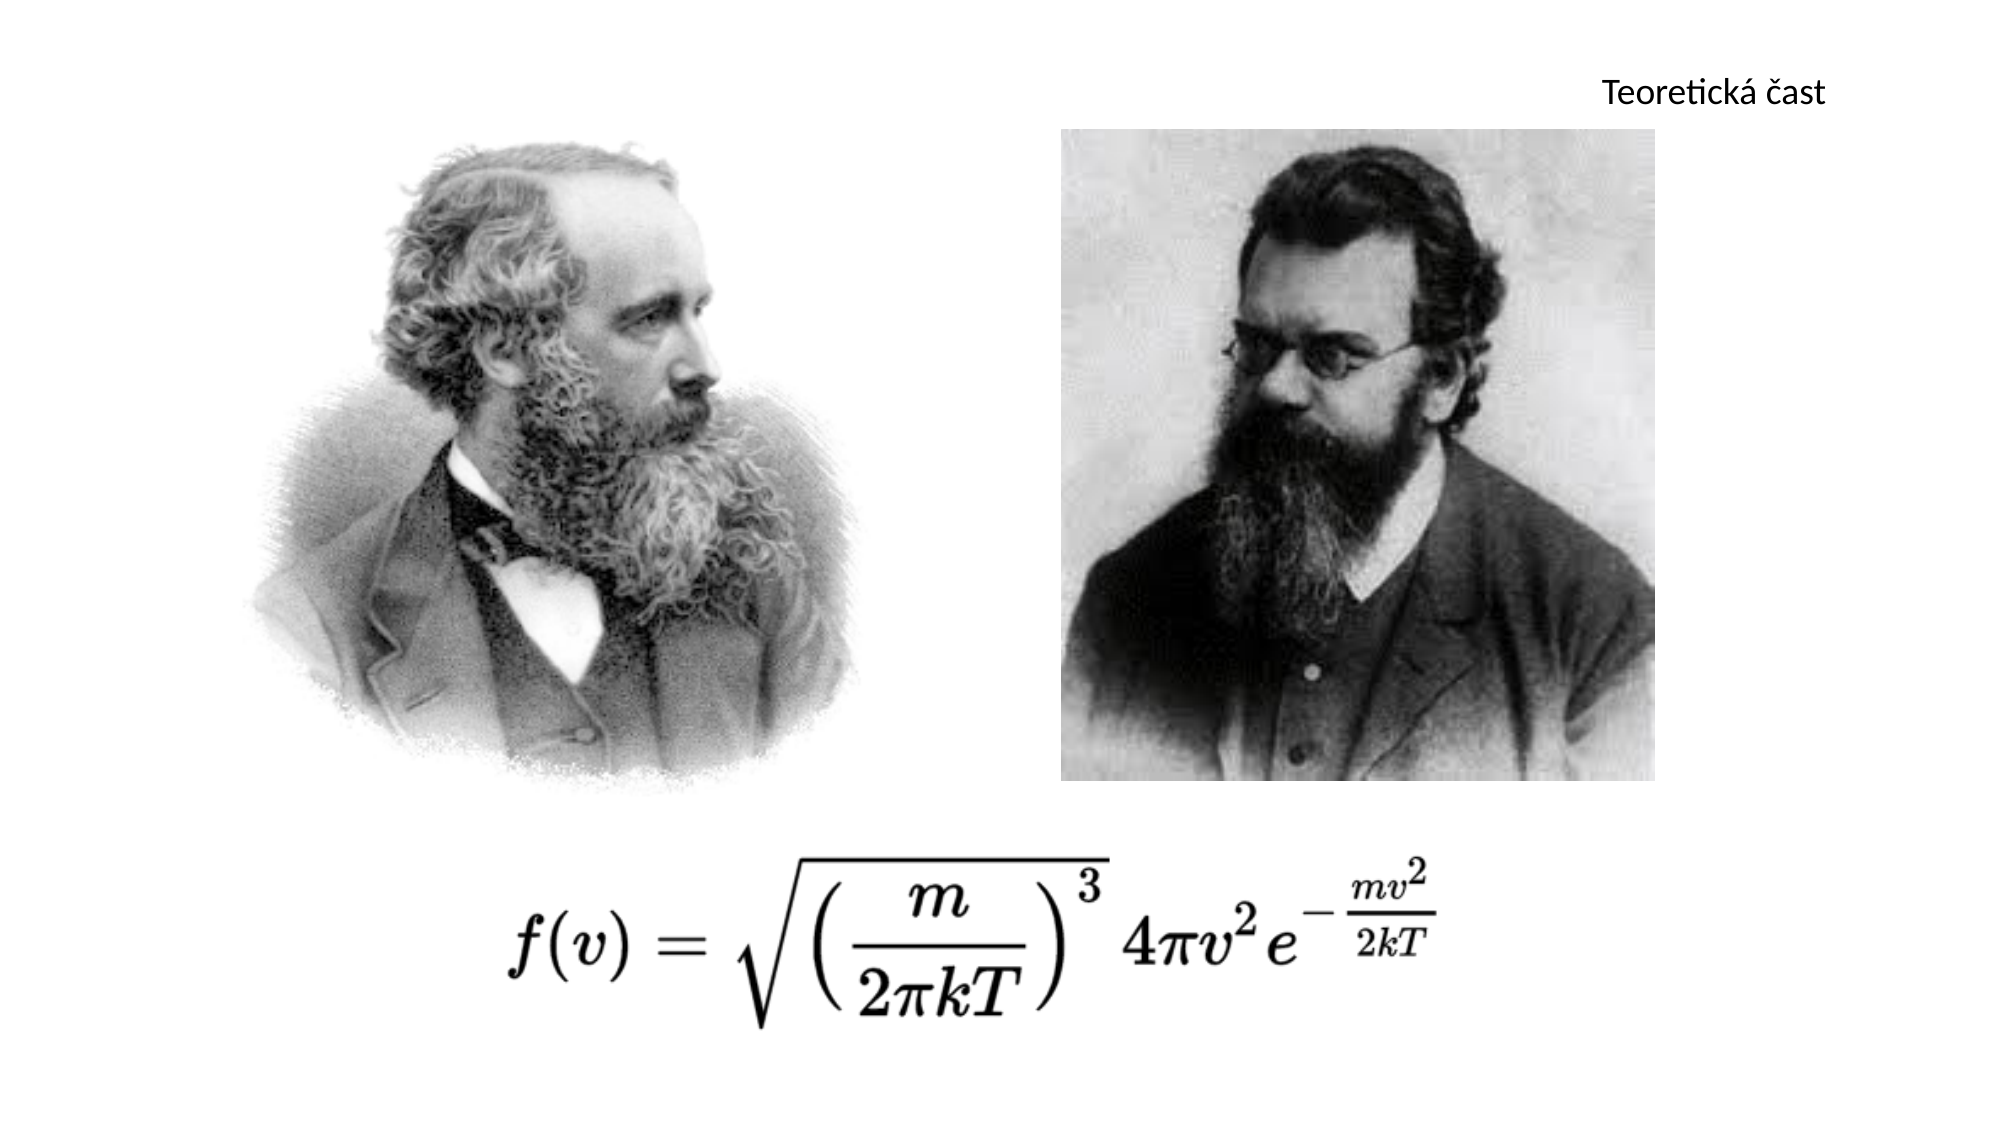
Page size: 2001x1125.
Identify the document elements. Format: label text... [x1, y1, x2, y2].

text_box Teoretická čast [1587, 59, 1863, 120]
picture [1061, 129, 1655, 781]
picture [234, 81, 1447, 1073]
